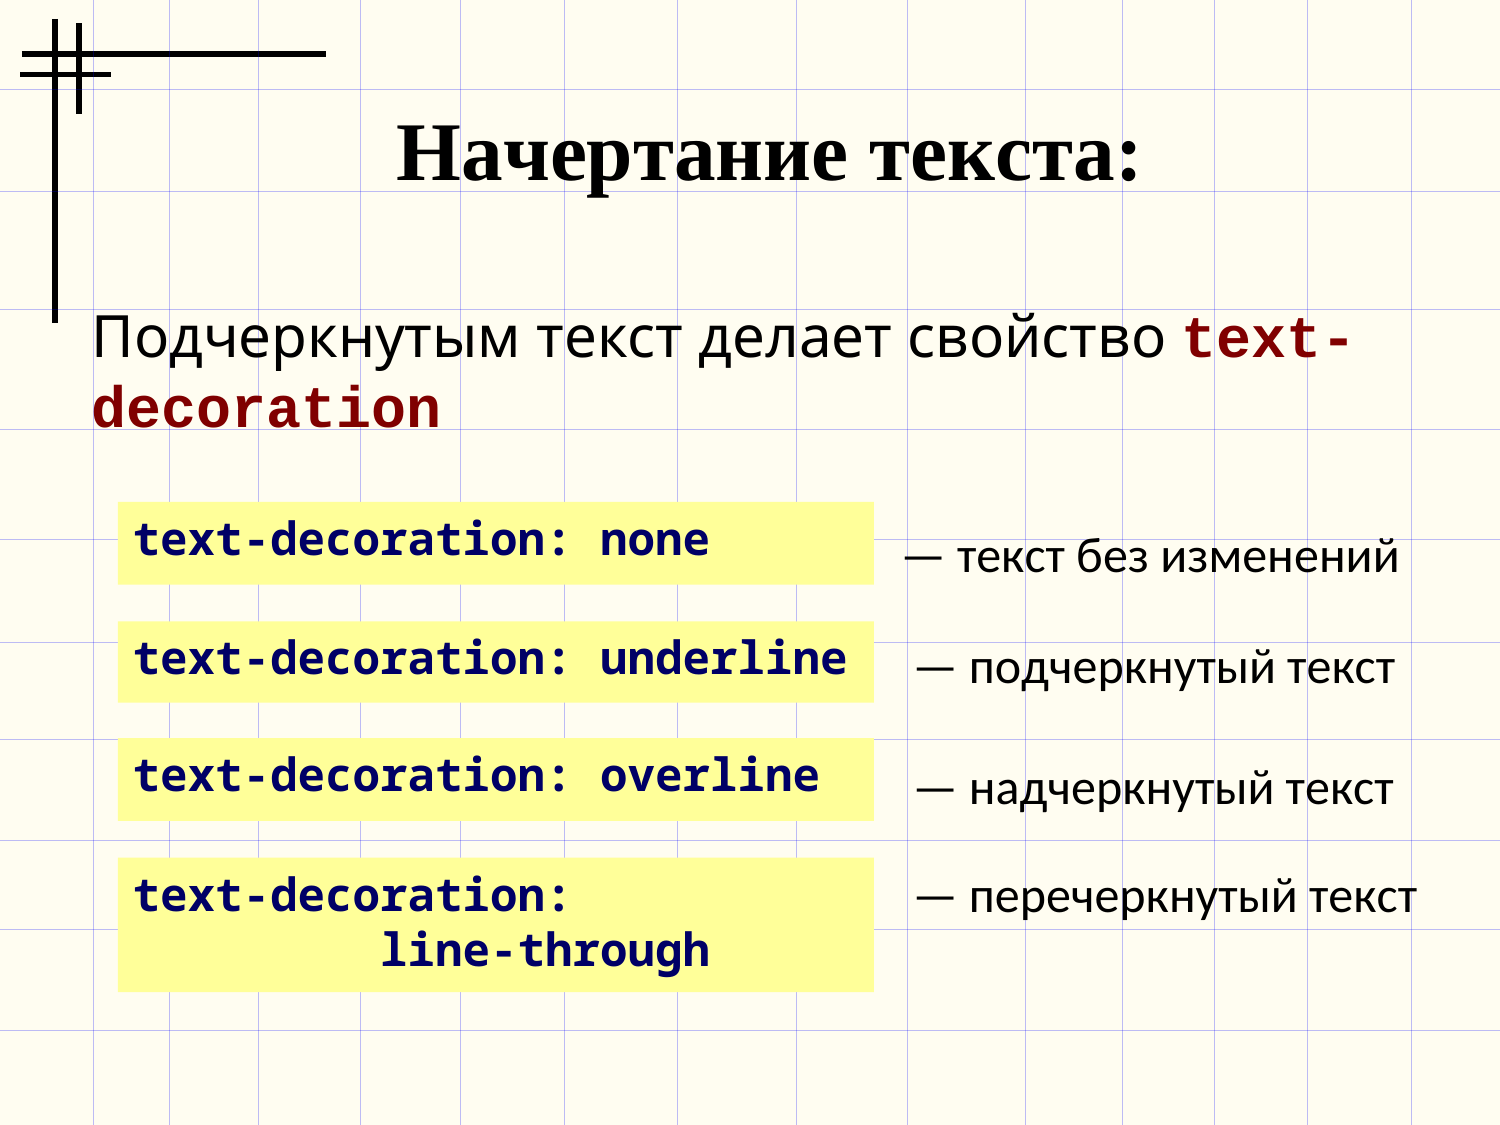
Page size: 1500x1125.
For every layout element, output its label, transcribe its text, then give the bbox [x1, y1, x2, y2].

text_box Подчеркнутым текст делает свойство text-decoration [76, 291, 1447, 448]
text_box text-decoration: none [117, 501, 874, 585]
text_box text-decoration: underline [117, 621, 874, 703]
text_box — перечеркнутый текст [897, 855, 1500, 931]
text_box text-decoration: line-through [117, 857, 874, 993]
text_box — надчеркнутый текст [897, 746, 1500, 823]
text_box — подчеркнутый текст [897, 625, 1500, 701]
text_box text-decoration: overline [117, 738, 874, 821]
text_box — текст без изменений [885, 515, 1500, 591]
title Начертание текста: [75, 75, 1426, 221]
